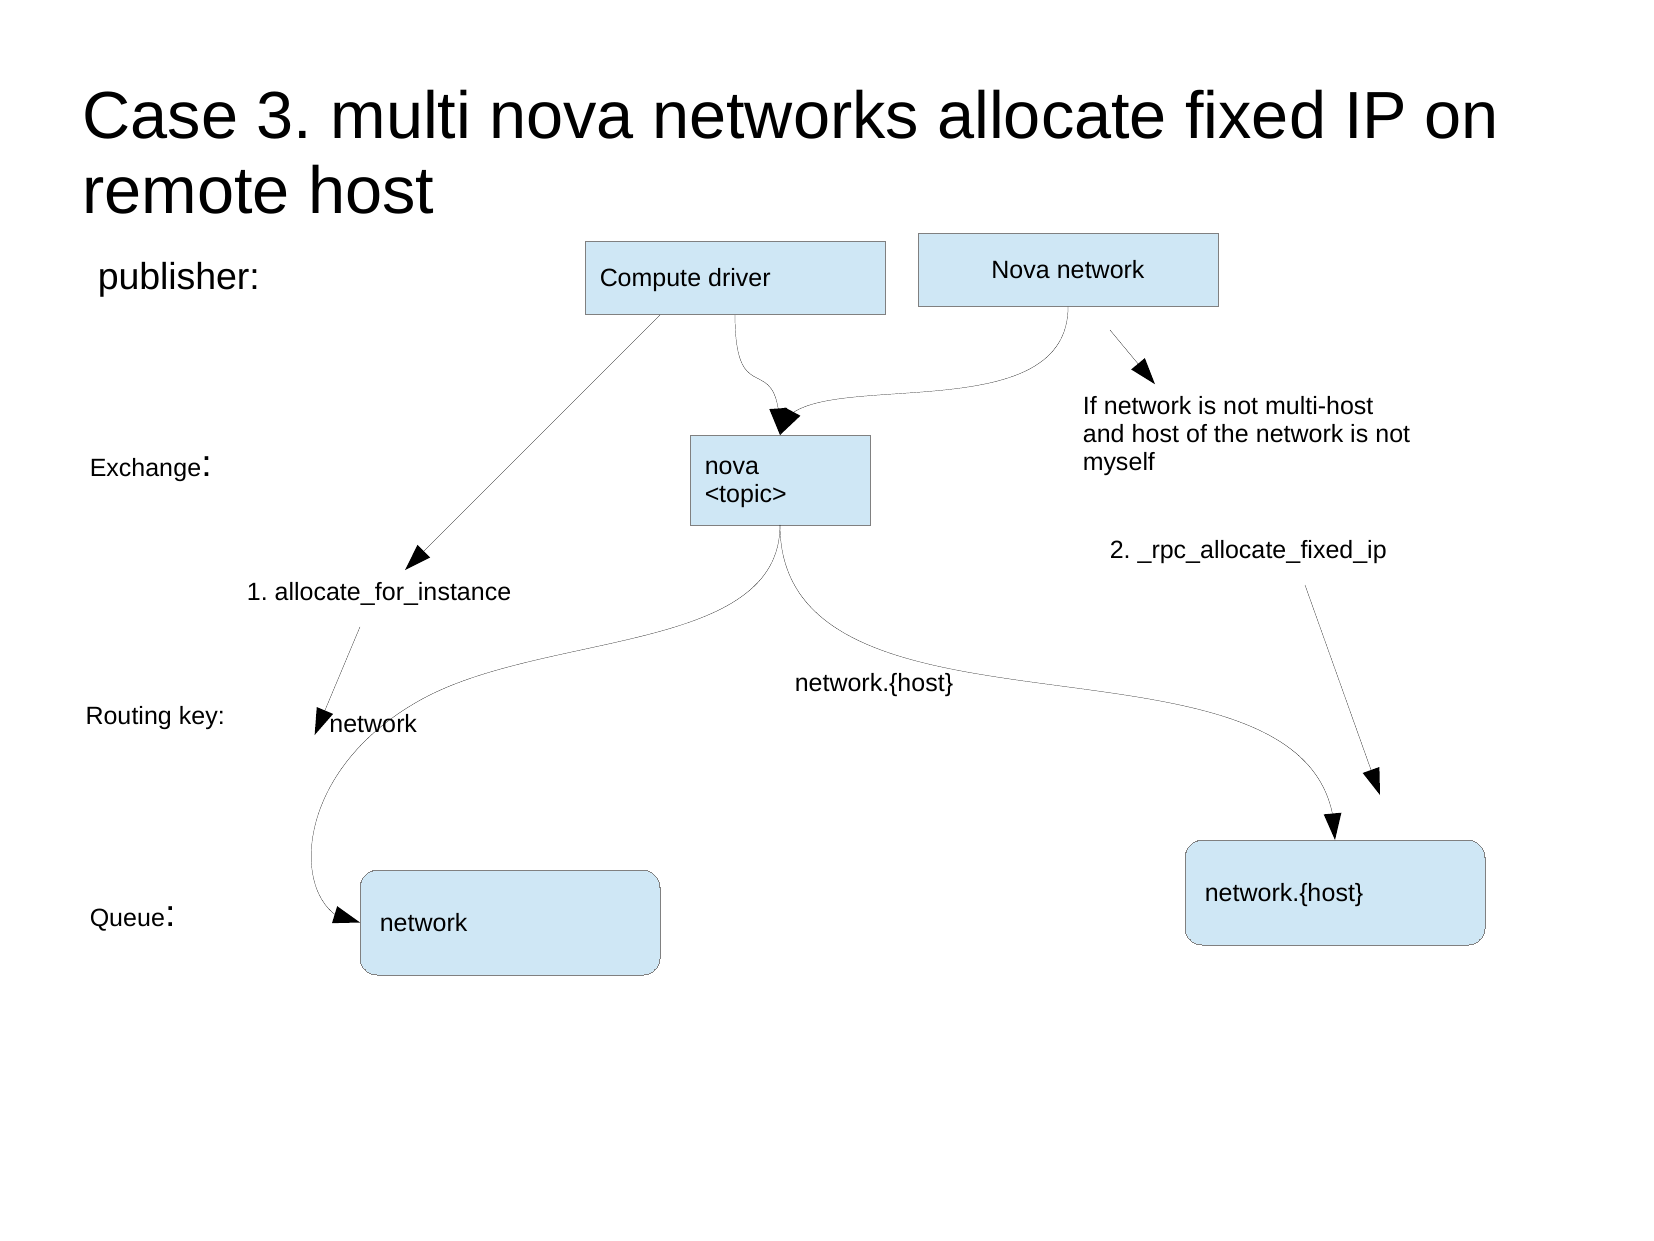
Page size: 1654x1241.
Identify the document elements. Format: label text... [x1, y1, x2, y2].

text_box 2. _rpc_allocate_fixed_ip [1095, 528, 1403, 572]
text_box network [360, 870, 661, 976]
text_box Queue: [75, 885, 301, 965]
text_box Compute driver [585, 241, 886, 315]
text_box nova <topic> [690, 435, 871, 526]
text_box 1. allocate_for_instance [232, 570, 528, 613]
text_box Exchange: [75, 435, 301, 492]
text_box If network is not multi-host and host of the network is not myself [1068, 384, 1433, 484]
text_box network.{host} [1185, 840, 1486, 946]
text_box Nova network [918, 233, 1219, 307]
title Case 3. multi nova networks allocate fixed IP on remote host [82, 49, 1571, 257]
text_box publisher: [83, 247, 309, 305]
text_box Routing key: [70, 694, 296, 737]
